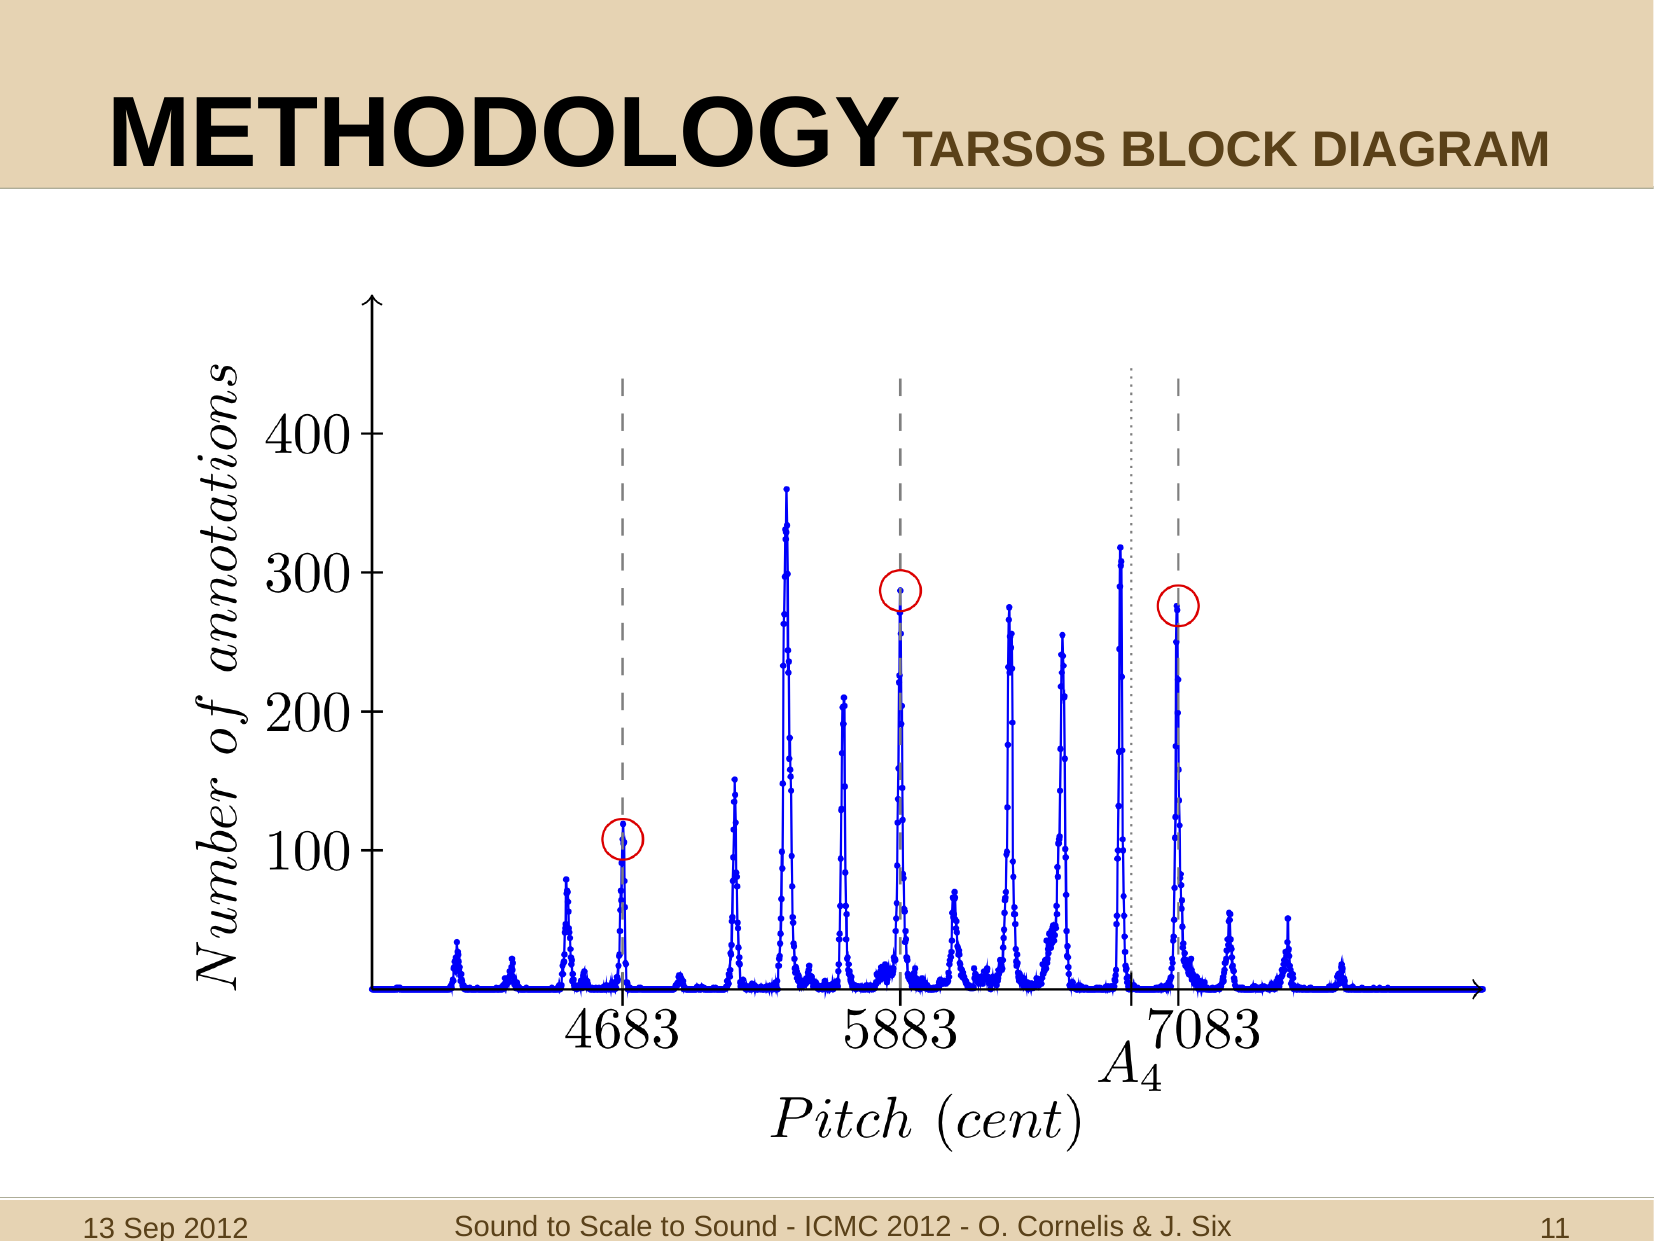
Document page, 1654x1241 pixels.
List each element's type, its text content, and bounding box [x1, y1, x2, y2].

title METHODOLOGYTARSOS BLOCK DIAGRAM [0, 0, 1654, 188]
picture [151, 250, 1502, 1181]
